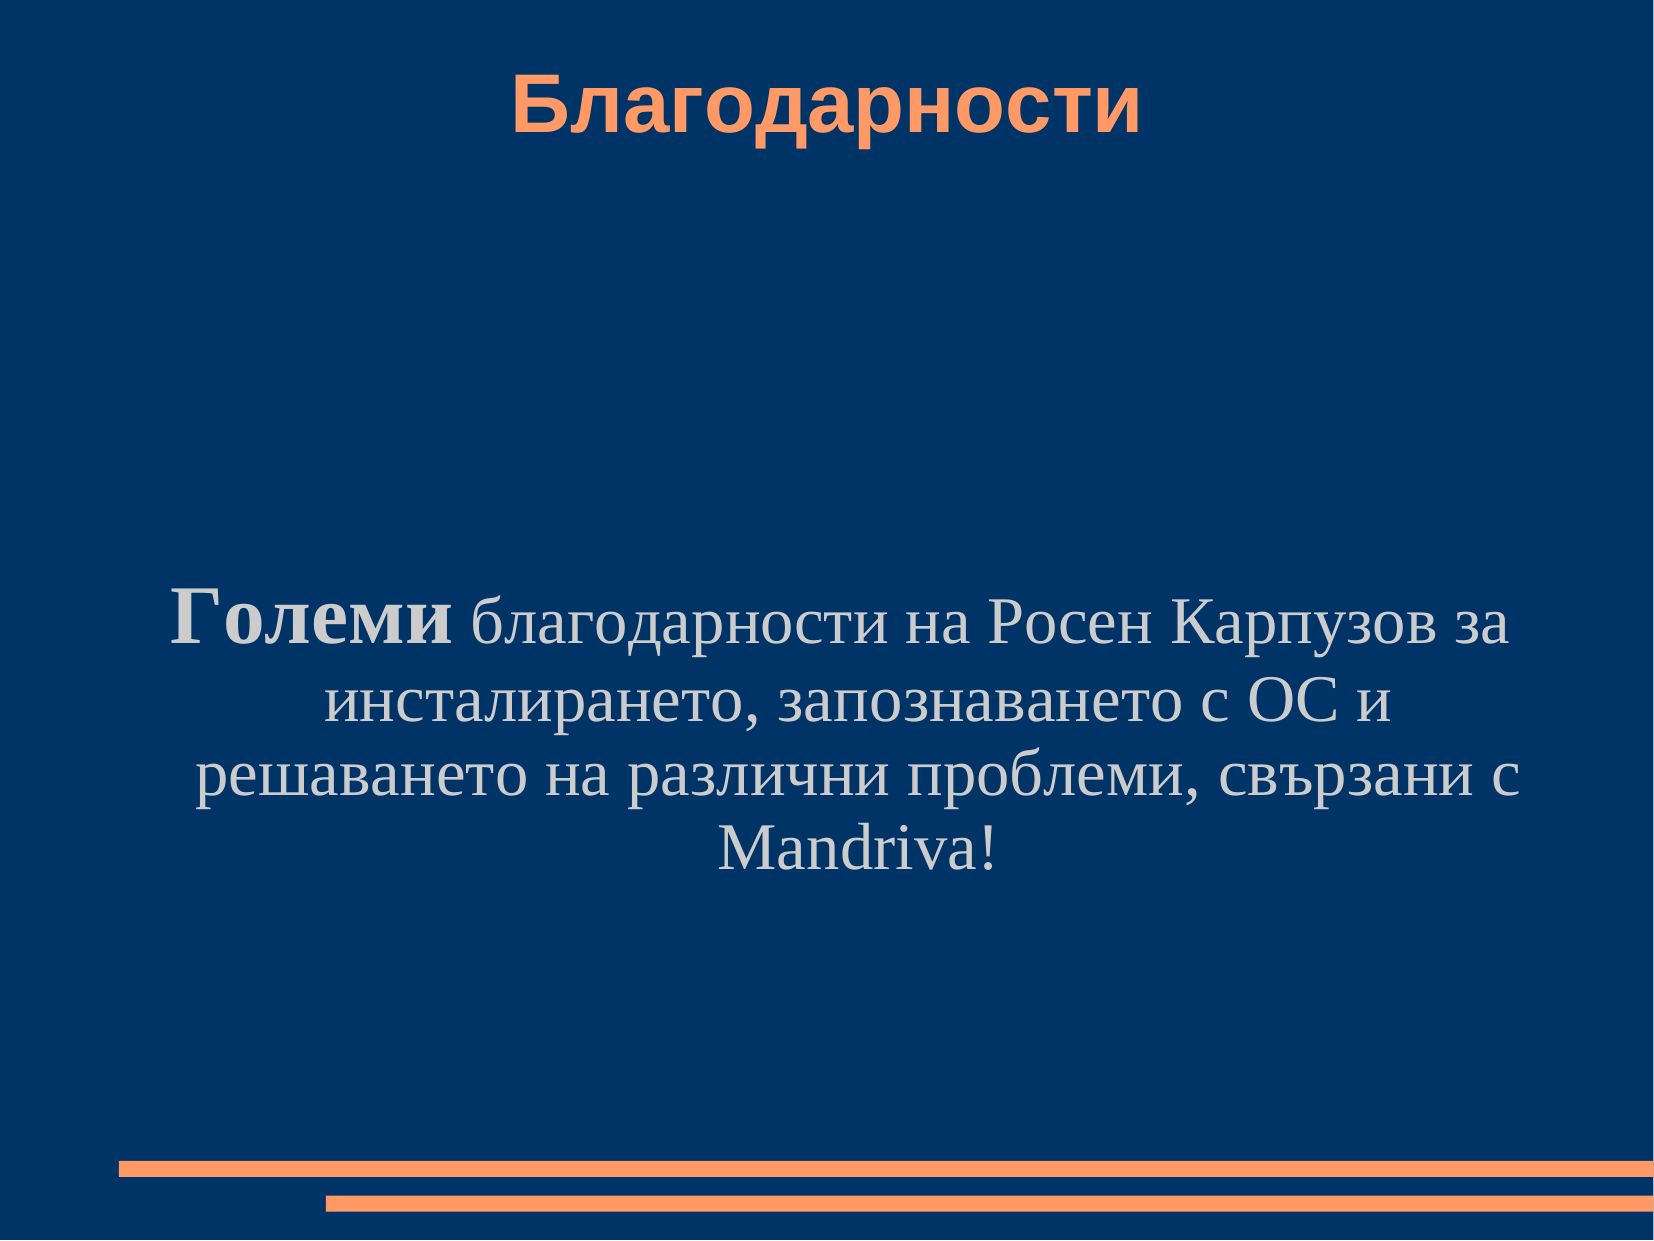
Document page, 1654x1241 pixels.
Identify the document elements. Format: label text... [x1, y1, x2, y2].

subtitle Големи благодарности на Росен Карпузов за инсталирането, запознаването с ОС и решаването на различни проблеми, свързани с Mandriva! [121, 322, 1561, 1133]
title Благодарности [121, 46, 1534, 254]
